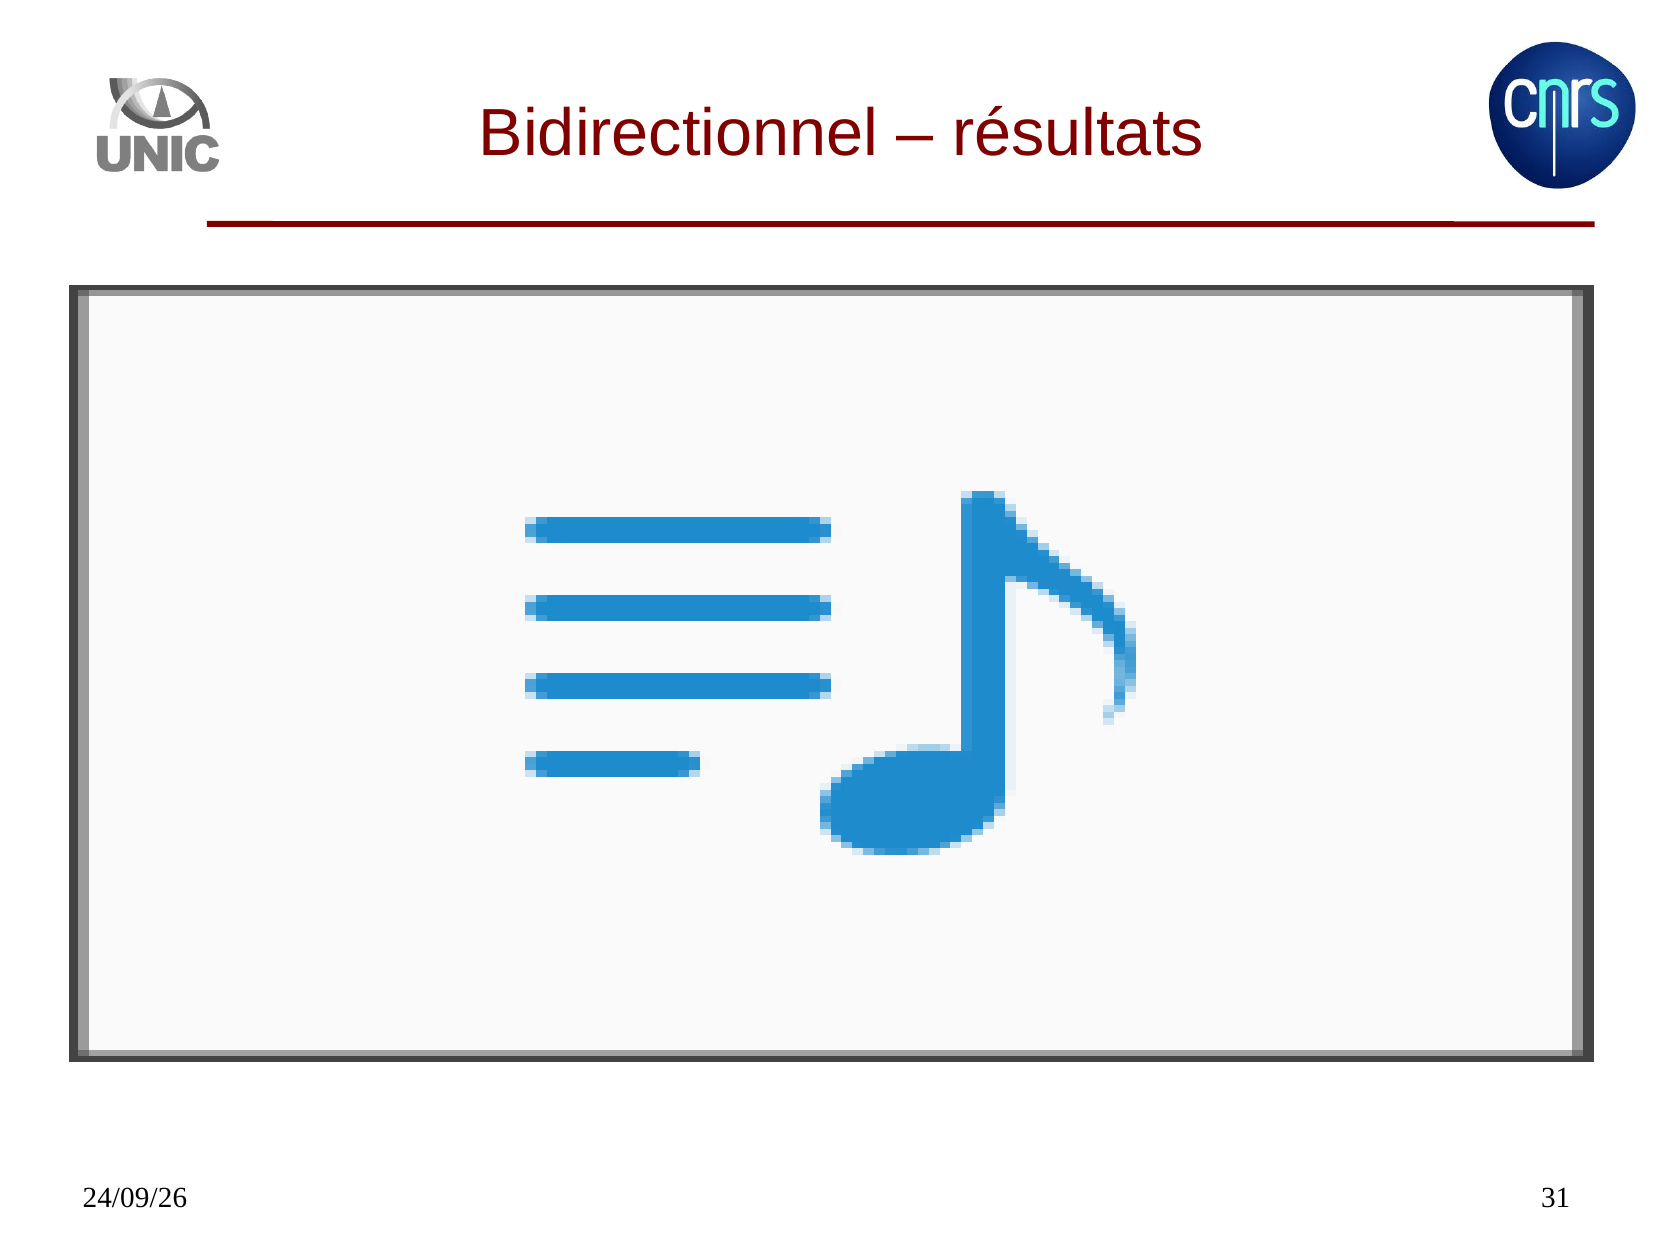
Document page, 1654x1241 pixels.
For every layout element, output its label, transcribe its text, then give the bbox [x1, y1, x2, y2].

picture [89, 65, 226, 187]
text_box <numéro> [1185, 1180, 1571, 1215]
picture [1488, 41, 1636, 189]
text_box Bidirectionnel – résultats [206, 88, 1477, 207]
text_box [67, 284, 1595, 1063]
text_box 13/02/12 [82, 1180, 468, 1215]
